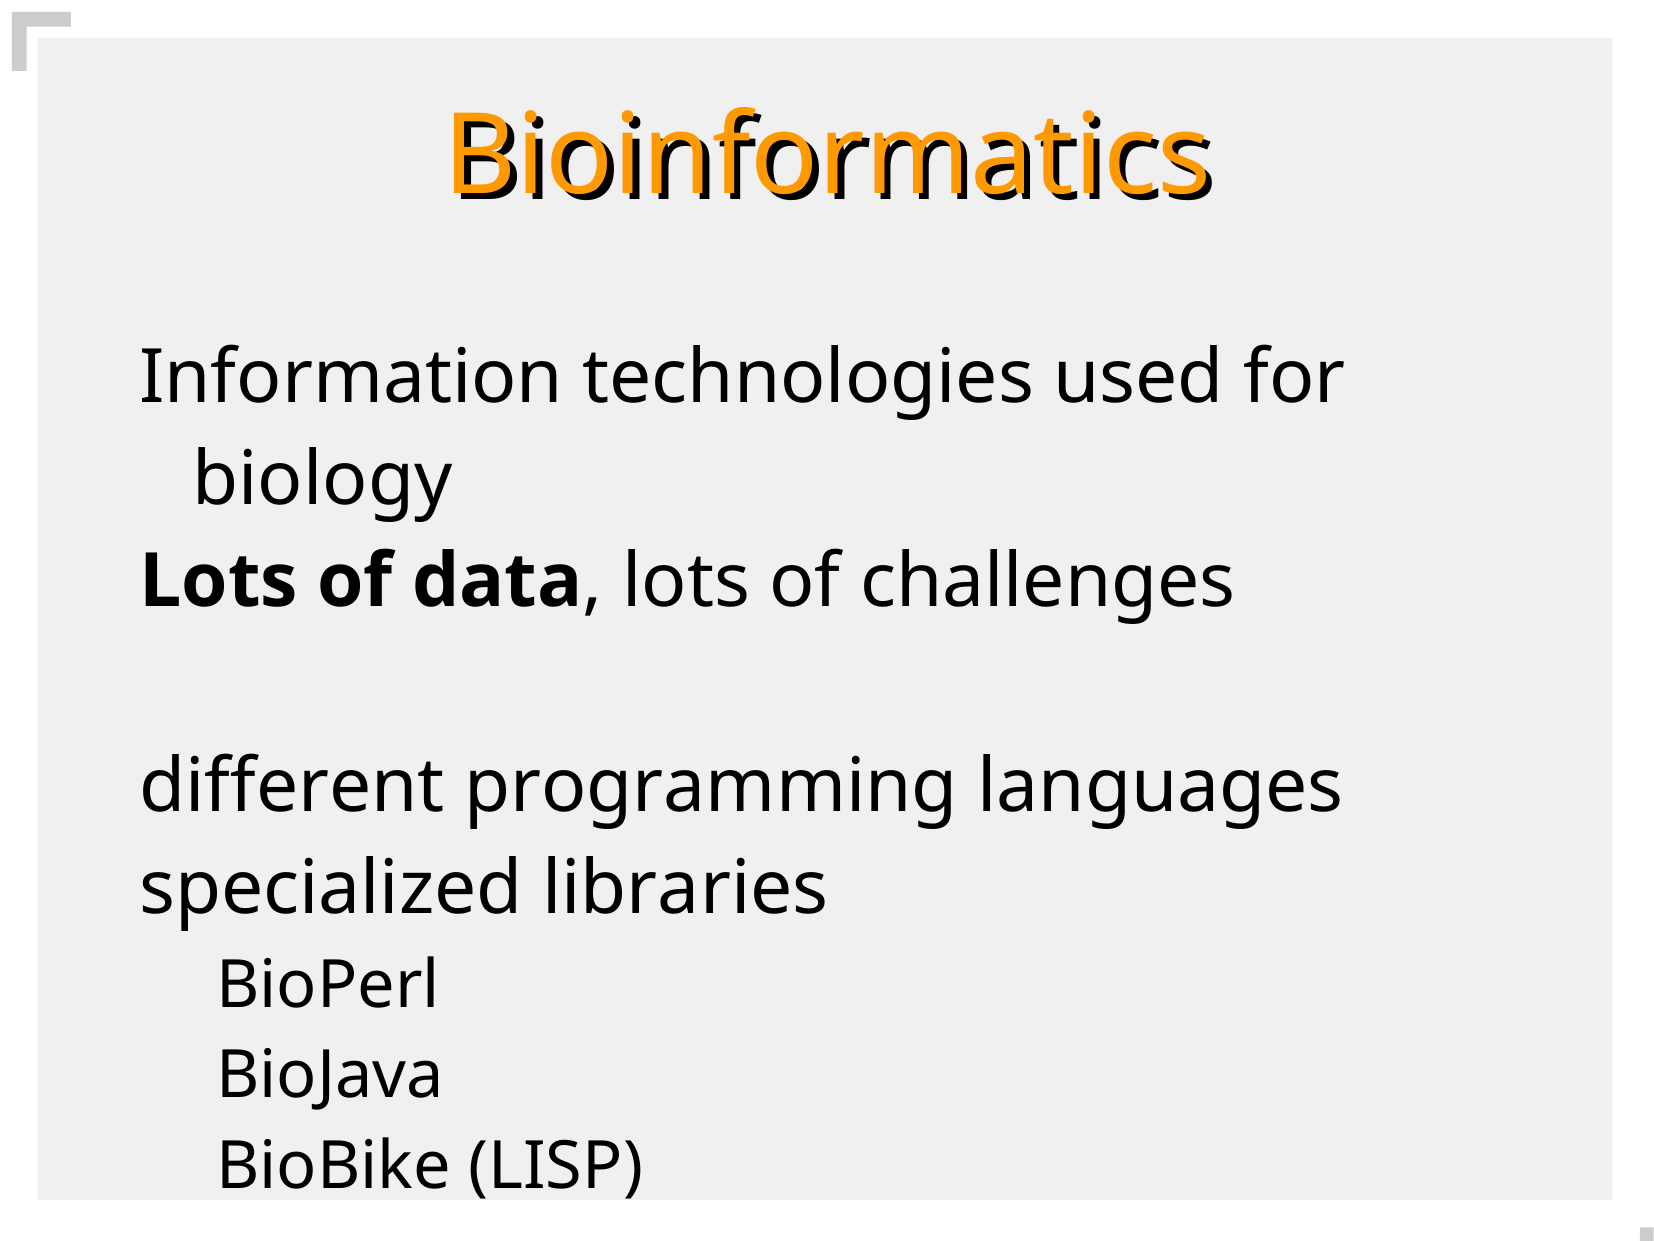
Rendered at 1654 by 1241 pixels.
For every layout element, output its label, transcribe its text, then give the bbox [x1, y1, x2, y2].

title Bioinformatics [121, 46, 1534, 254]
list Information technologies used for biology Lots of data, lots of challenges different programming languages specialized libraries BioPerl BioJava BioBike (LISP) access to data through Web services [121, 322, 1561, 1226]
